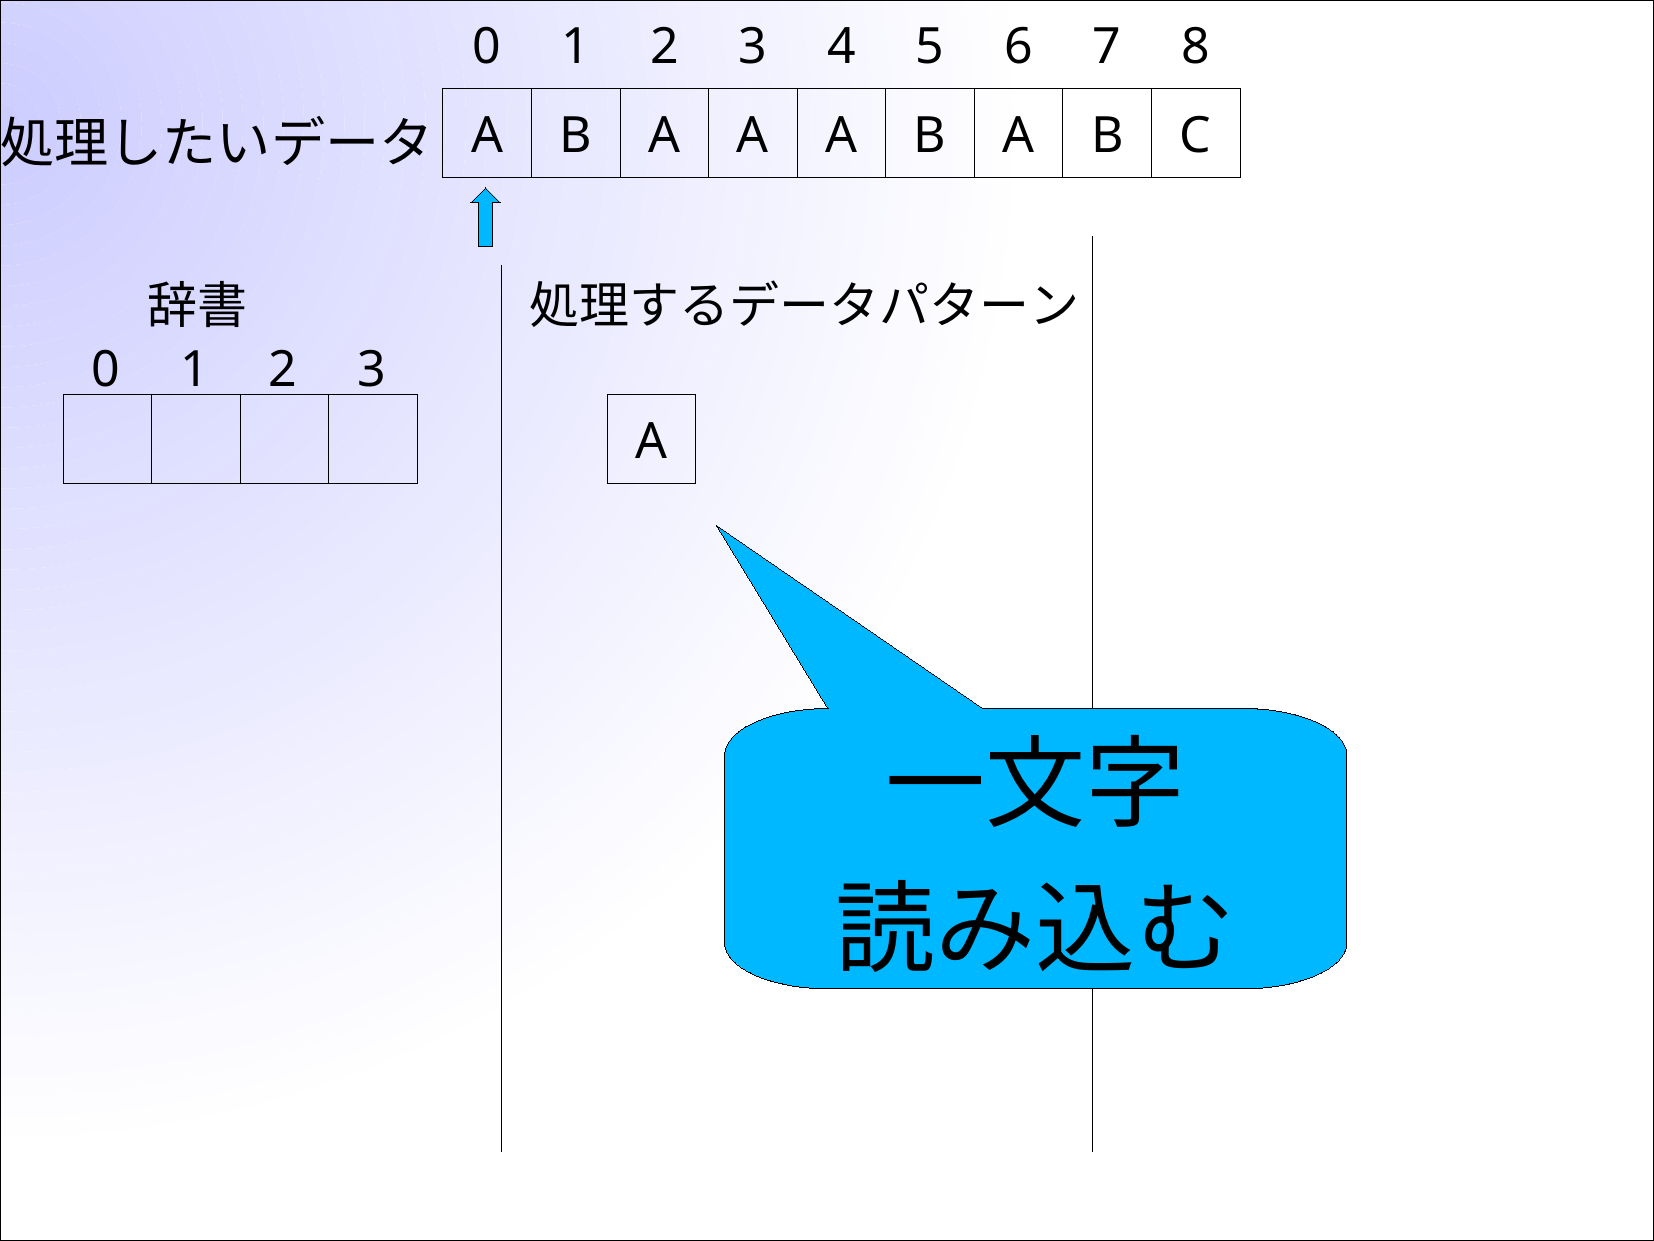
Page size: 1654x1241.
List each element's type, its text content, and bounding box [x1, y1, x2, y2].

text_box 3 [327, 322, 416, 412]
text_box A [621, 89, 708, 178]
text_box 1 [531, 0, 621, 89]
text_box 0 [61, 322, 150, 412]
text_box 辞書 [147, 265, 325, 316]
text_box 処理するデータパターン [529, 265, 1092, 316]
text_box 1 [150, 322, 239, 412]
text_box 5 [885, 0, 975, 89]
text_box A [442, 89, 531, 178]
text_box A [797, 89, 885, 178]
text_box A [975, 89, 1062, 178]
text_box B [885, 89, 975, 178]
text_box 2 [621, 0, 708, 89]
text_box 一文字 読み込む [716, 525, 1347, 989]
text_box [470, 187, 501, 247]
text_box 2 [239, 322, 327, 412]
text_box 3 [708, 0, 797, 89]
text_box B [1062, 89, 1151, 178]
text_box A [607, 394, 696, 484]
text_box 処理したいデータ [0, 99, 442, 154]
text_box 8 [1151, 0, 1241, 89]
text_box 4 [797, 0, 885, 89]
text_box 0 [442, 0, 531, 89]
text_box A [708, 89, 797, 178]
text_box B [531, 89, 621, 178]
text_box C [1151, 89, 1241, 178]
text_box 7 [1062, 0, 1151, 89]
text_box 6 [975, 0, 1062, 89]
